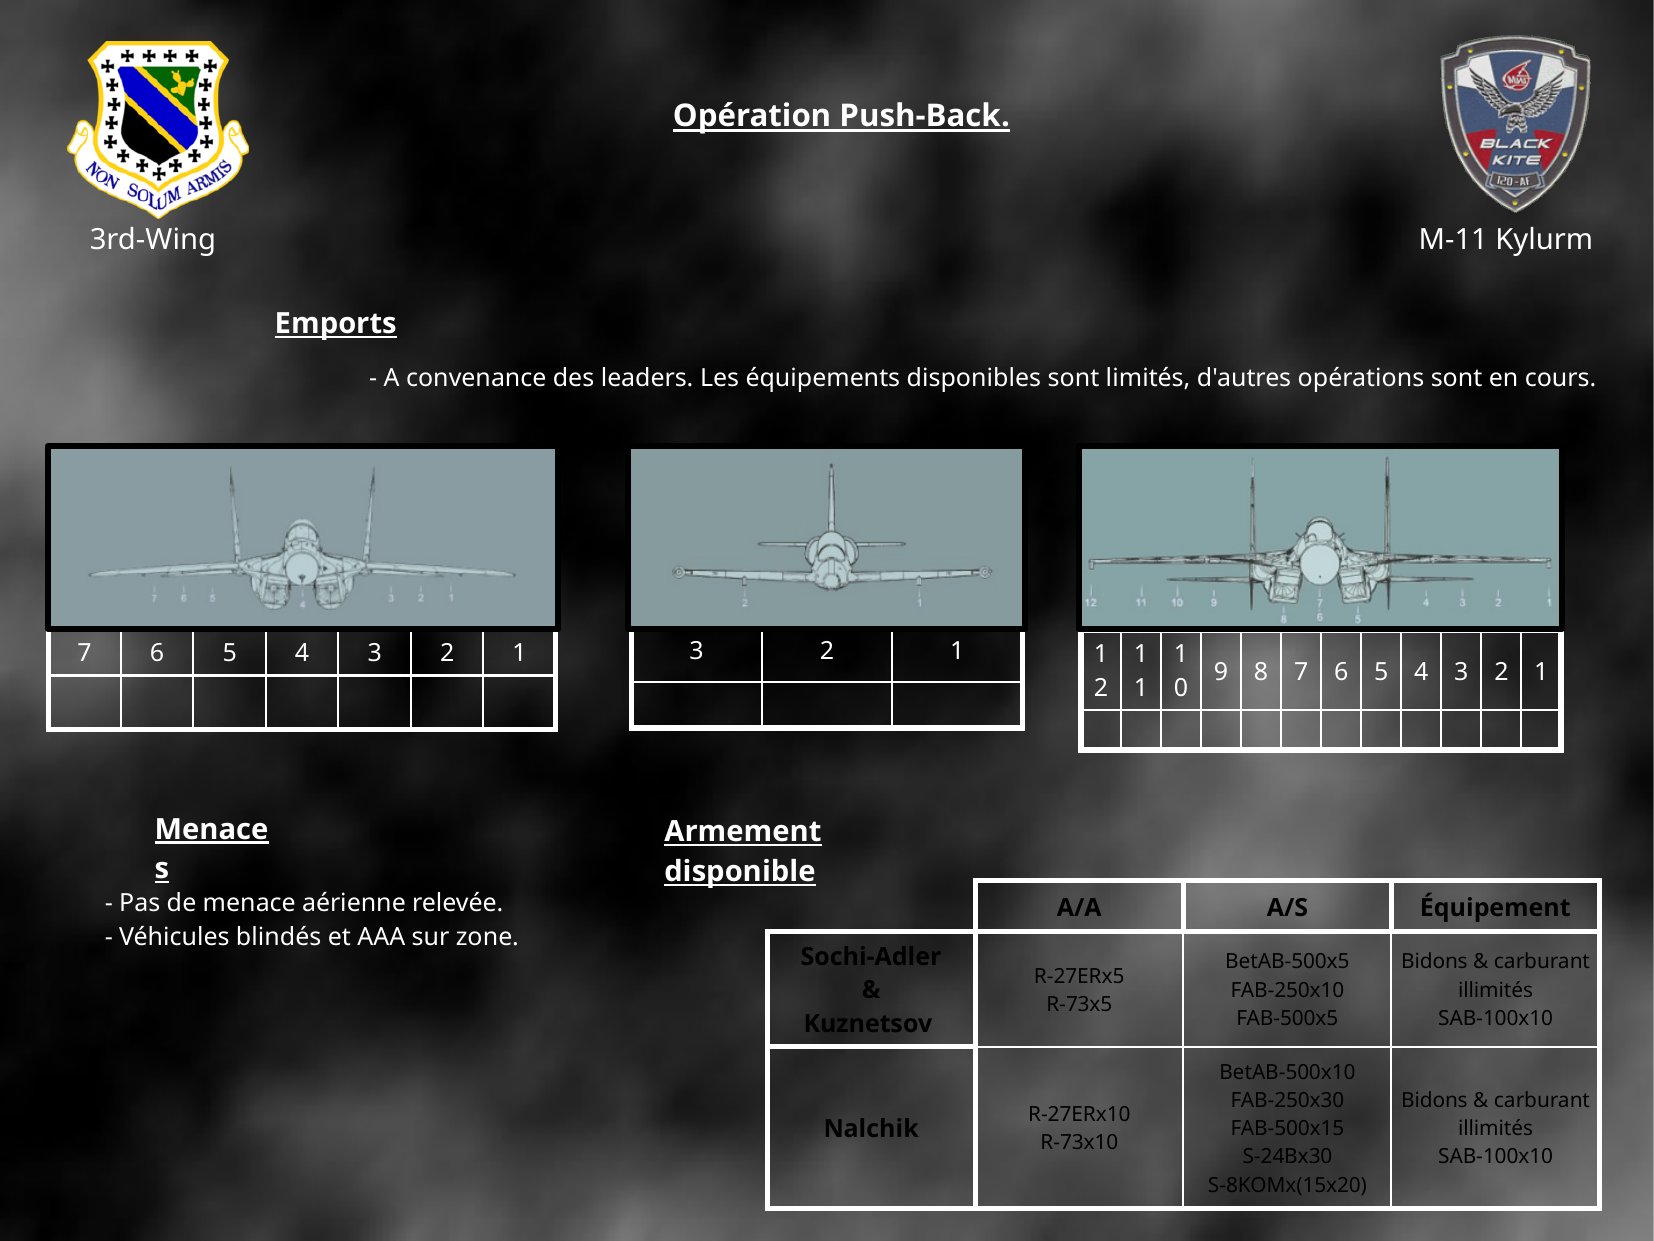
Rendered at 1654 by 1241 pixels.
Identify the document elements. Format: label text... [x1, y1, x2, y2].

table_header 7 [1282, 633, 1320, 709]
table_cell [267, 677, 337, 727]
table_cell [1442, 711, 1480, 747]
table_cell [1162, 711, 1200, 747]
table_header 3 [1442, 633, 1480, 709]
table_cell Nalchik [770, 1049, 973, 1206]
text_box Menaces [139, 800, 294, 857]
table_header A/S [1186, 883, 1389, 929]
table_header 5 [1362, 633, 1400, 709]
table_cell [1282, 711, 1320, 747]
table_cell [1084, 711, 1120, 747]
table_header 2 [412, 632, 482, 674]
table_cell [893, 683, 1020, 725]
table_cell [1362, 711, 1400, 747]
table_header 1 [484, 632, 553, 674]
table_header 7 [51, 632, 120, 674]
table_cell [51, 677, 120, 727]
table_header 10 [1162, 633, 1200, 709]
table_cell [1242, 711, 1280, 747]
table_cell [339, 677, 410, 727]
table_header 4 [1402, 633, 1440, 709]
table_cell [634, 683, 761, 725]
table_cell BetAB-500x10 FAB-250x30 FAB-500x15 S-24Bx30 S-8KOMx(15x20) [1184, 1048, 1390, 1206]
table_header Équipement [1394, 883, 1597, 929]
table_cell [1402, 711, 1440, 747]
table_cell [194, 677, 265, 727]
picture [0, 0, 1654, 1241]
table_header 4 [267, 632, 337, 674]
table_header [767, 881, 973, 929]
table_cell [1482, 711, 1520, 747]
table_cell [1122, 711, 1160, 747]
table_header 3 [634, 632, 761, 681]
table_header 8 [1242, 633, 1280, 709]
table_header 9 [1202, 633, 1240, 709]
table_cell Bidons & carburant illimités SAB-100x10 [1392, 934, 1597, 1046]
table_header 1 [893, 632, 1020, 681]
table_header A/A [978, 883, 1181, 929]
text_box - Pas de menace aérienne relevée. - Véhicules blindés et AAA sur zone. [90, 877, 563, 963]
table_cell R-27ERx5 R-73x5 [978, 934, 1182, 1046]
table_cell [1202, 711, 1240, 747]
text_box Emports [259, 295, 414, 351]
table_cell [1322, 711, 1360, 747]
table_cell [1522, 711, 1558, 747]
table_cell R-27ERx10 R-73x10 [978, 1048, 1182, 1206]
title Opération Push-Back. 3rd-Wing M-11 Kylurm [53, 0, 1630, 282]
table_header 3 [339, 632, 410, 674]
table_header 12 [1084, 633, 1120, 709]
table_header 2 [763, 632, 891, 681]
text_box Armement disponible [649, 803, 981, 875]
table_cell BetAB-500x5 FAB-250x10 FAB-500x5 [1184, 934, 1390, 1046]
text_box - A convenance des leaders. Les équipements disponibles sont limités, d'autres opérations sont en cours. [354, 352, 1654, 438]
table_header 2 [1482, 633, 1520, 709]
table_header 1 [1522, 633, 1558, 709]
table_header 6 [122, 632, 192, 674]
table_cell [484, 677, 553, 727]
table_header 5 [194, 632, 265, 674]
table_header 11 [1122, 633, 1160, 709]
table_cell [122, 677, 192, 727]
table_cell [763, 683, 891, 725]
table_cell Bidons & carburant illimités SAB-100x10 [1392, 1048, 1597, 1206]
table_cell [412, 677, 482, 727]
table_header 6 [1322, 633, 1360, 709]
table_cell Sochi-Adler & Kuznetsov [770, 934, 973, 1044]
